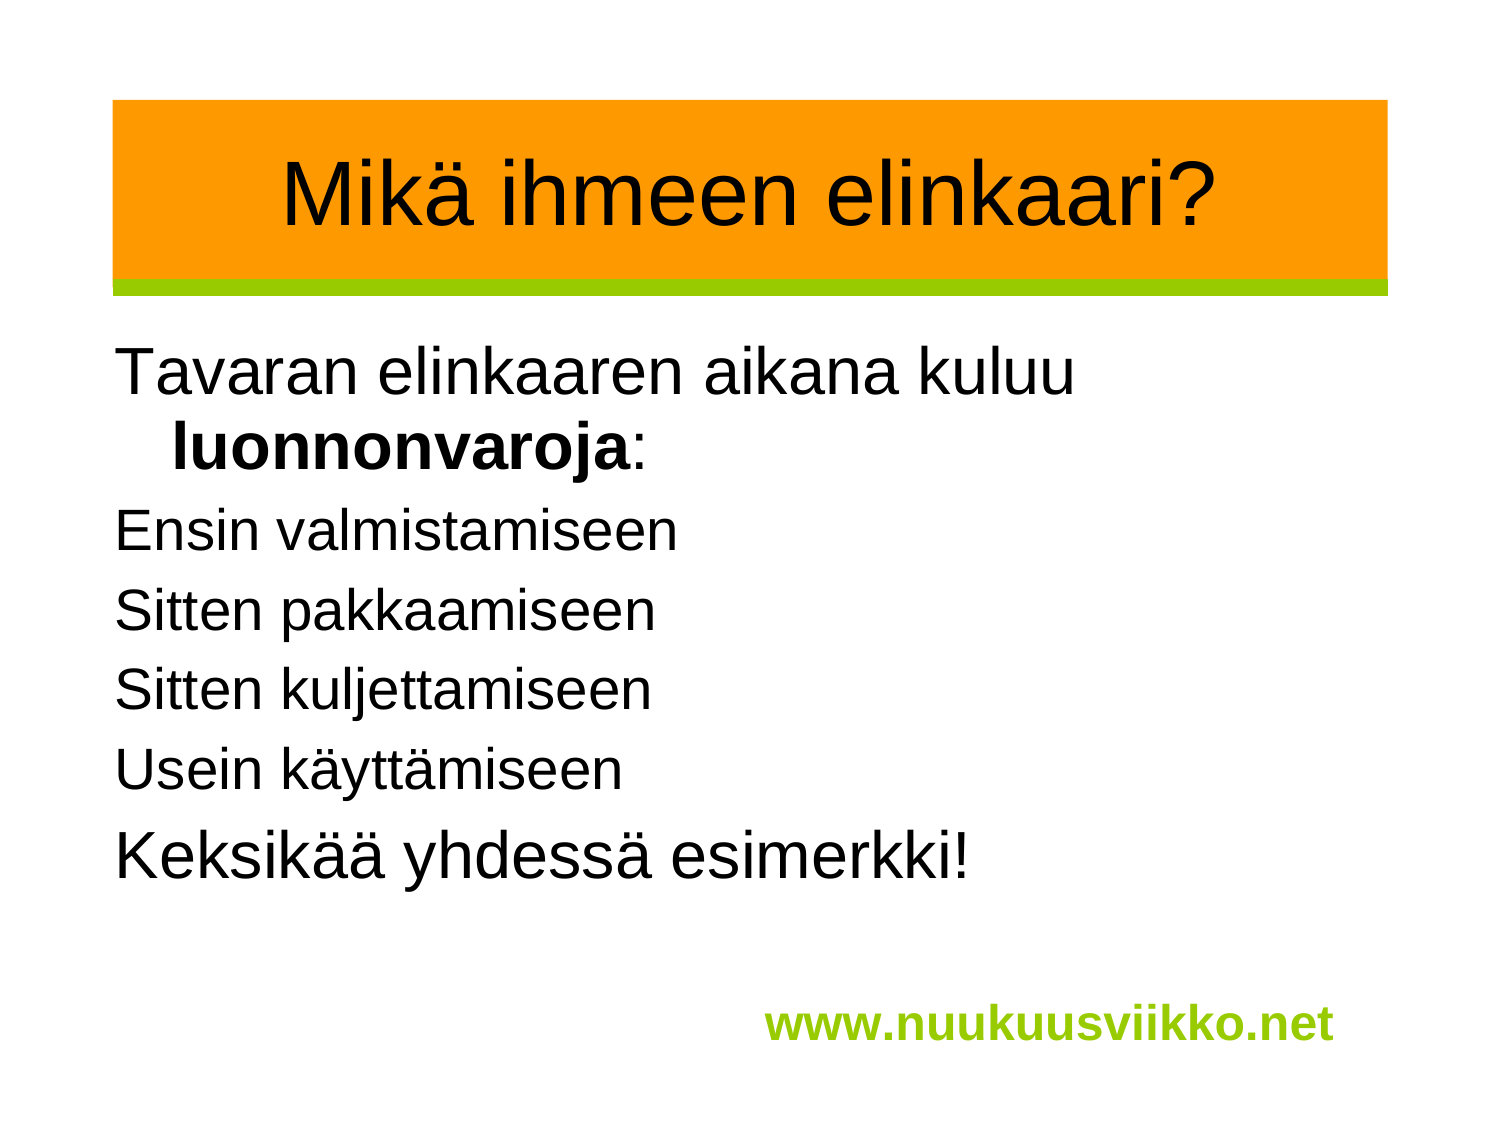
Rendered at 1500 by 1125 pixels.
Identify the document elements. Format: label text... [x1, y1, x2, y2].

title Mikä ihmeen elinkaari? [112, 99, 1388, 279]
text_box www.nuukuusviikko.net [750, 987, 1350, 1059]
list Tavaran elinkaaren aikana kuluu luonnonvaroja: Ensin valmistamiseen Sitten pakkaamiseen Sitten kuljettamiseen Usein käyttämiseen Keksikää yhdessä esimerkki! [100, 326, 1388, 1125]
